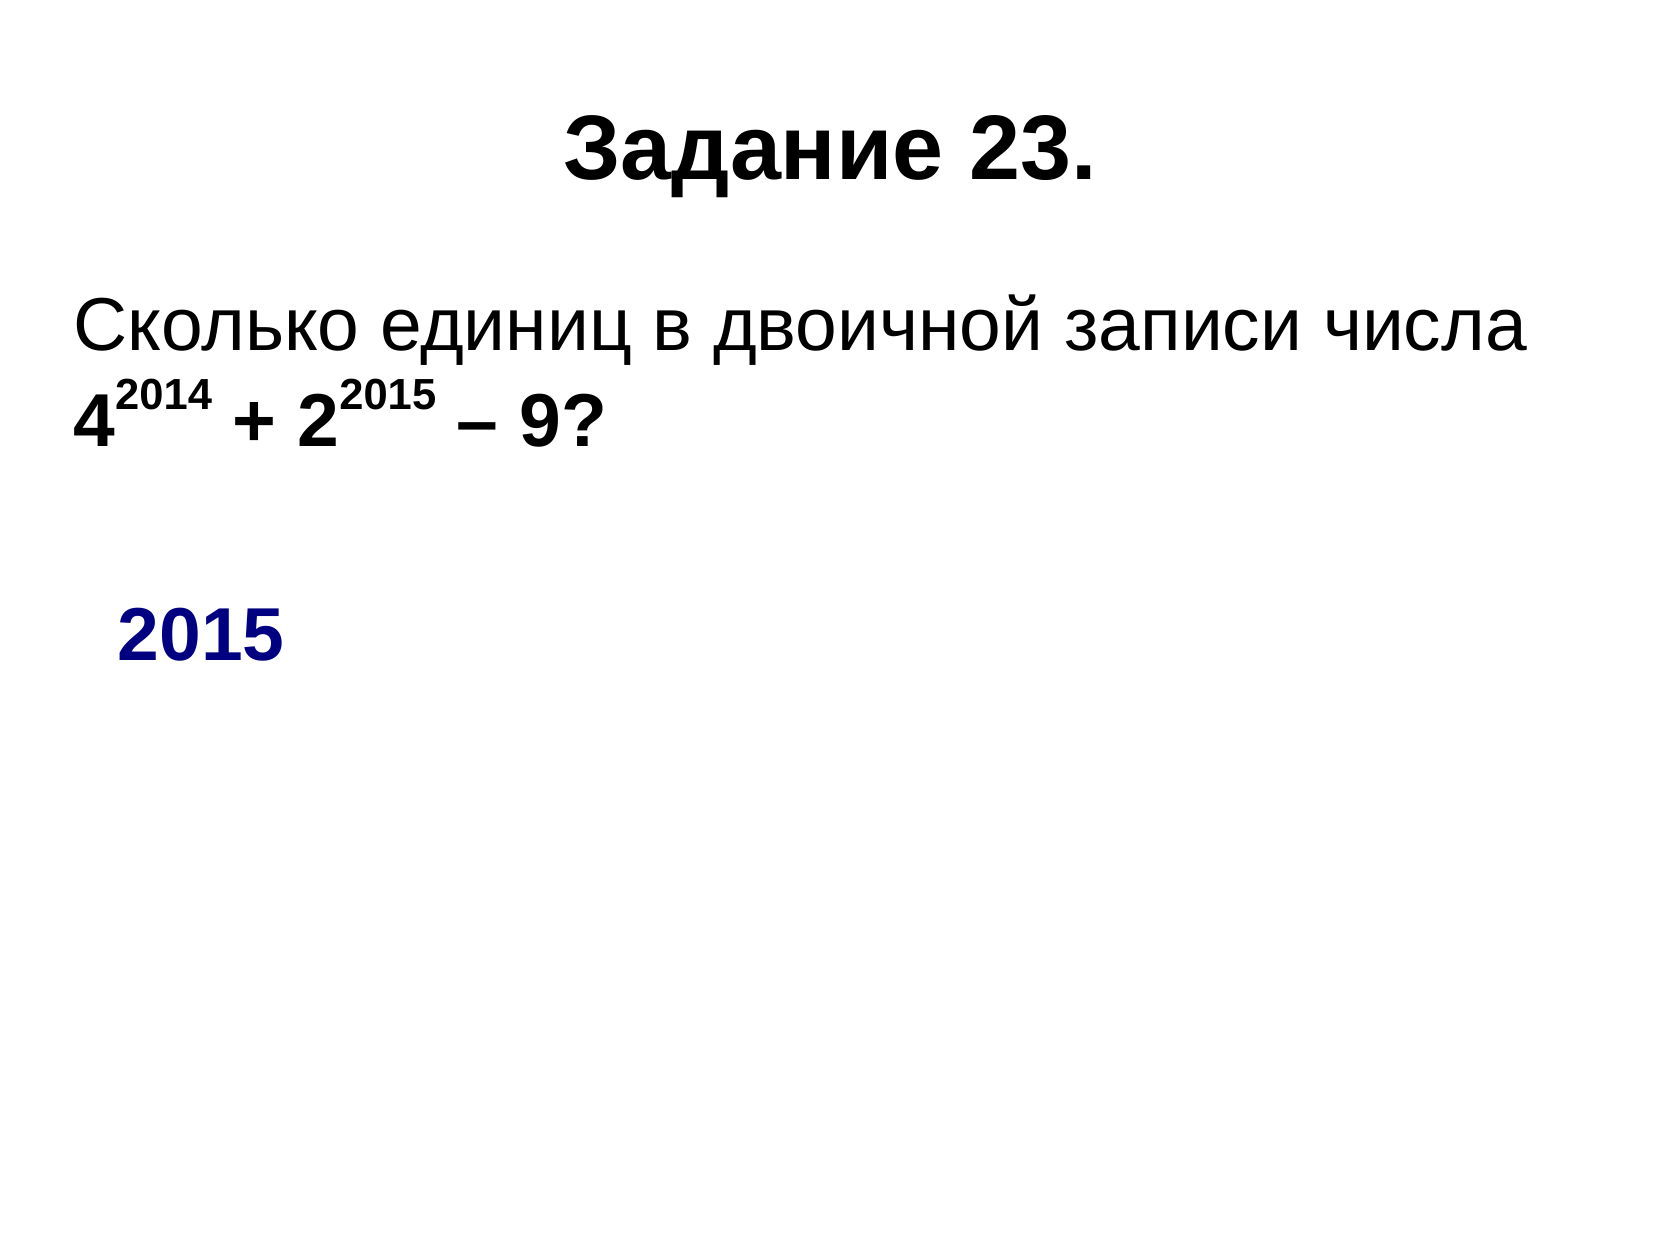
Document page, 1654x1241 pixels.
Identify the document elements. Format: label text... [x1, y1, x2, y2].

text_box Сколько единиц в двоичной записи числа 42014 + 22015 – 9? 2015 [58, 268, 1609, 1194]
title Задание 23. [82, 68, 1571, 268]
